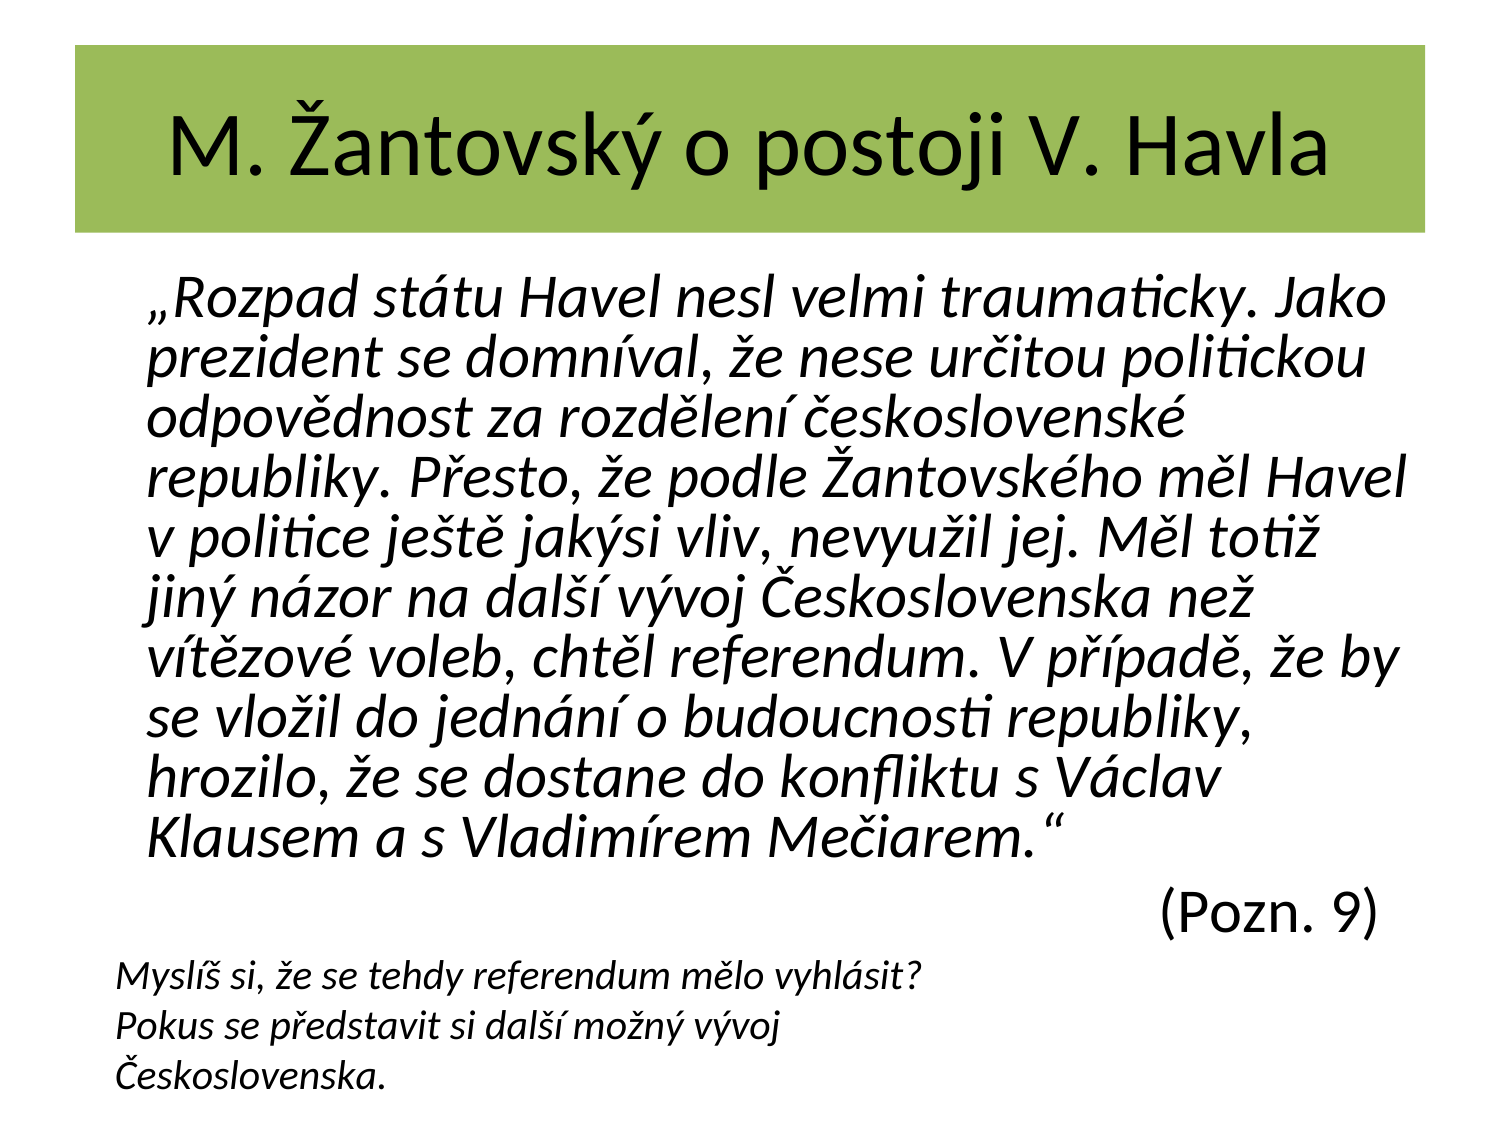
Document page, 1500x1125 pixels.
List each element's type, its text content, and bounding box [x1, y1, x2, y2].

text_box Myslíš si, že se tehdy referendum mělo vyhlásit? Pokus se představit si další možný vývoj Československa. [100, 940, 1022, 1106]
list „Rozpad státu Havel nesl velmi traumaticky. Jako prezident se domníval, že nese určitou politickou odpovědnost za rozdělení československé republiky. Přesto, že podle Žantovského měl Havel v politice ještě jakýsi vliv, nevyužil jej. Měl totiž jiný názor na další vývoj Československa než vítězové voleb, chtěl referendum. V případě, že by se vložil do jednání o budoucnosti republiky, hrozilo, že se dostane do konfliktu s Václav Klausem a s Vladimírem Mečiarem.“ (Pozn. 9) [75, 262, 1426, 1006]
title M. Žantovský o postoji V. Havla [75, 45, 1426, 233]
